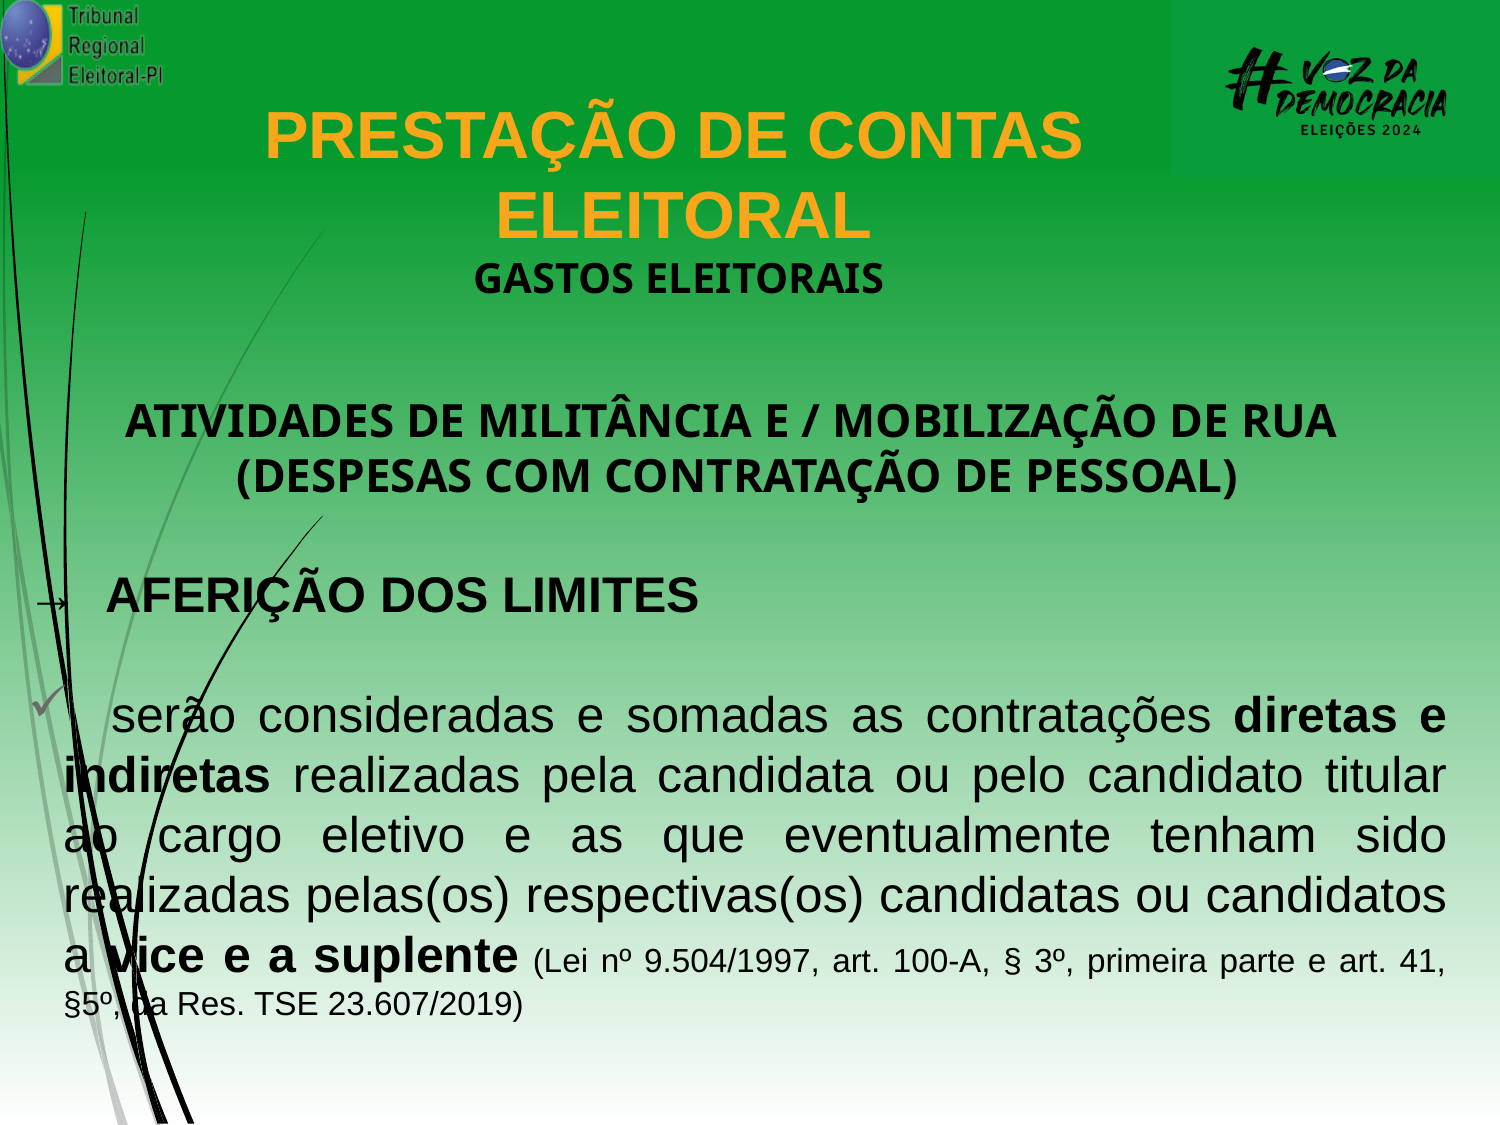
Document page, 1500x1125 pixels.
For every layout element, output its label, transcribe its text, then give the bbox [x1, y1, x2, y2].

text_box ATIVIDADES DE MILITÂNCIA E / MOBILIZAÇÃO DE RUA (DESPESAS COM CONTRATAÇÃO DE PESSOAL) → AFERIÇÃO DOS LIMITES serão consideradas e somadas as contratações diretas e indiretas realizadas pela candidata ou pelo candidato titular ao cargo eletivo e as que eventualmente tenham sido realizadas pelas(os) respectivas(os) candidatas ou candidatos a vice e a suplente (Lei nº 9.504/1997, art. 100-A, § 3º, primeira parte e art. 41, §5º, da Res. TSE 23.607/2019) [12, 324, 1463, 1118]
picture [1171, 0, 1500, 177]
text_box PRESTAÇÃO DE CONTAS ELEITORAL GASTOS ELEITORAIS [0, 84, 1368, 236]
picture [0, 0, 177, 94]
